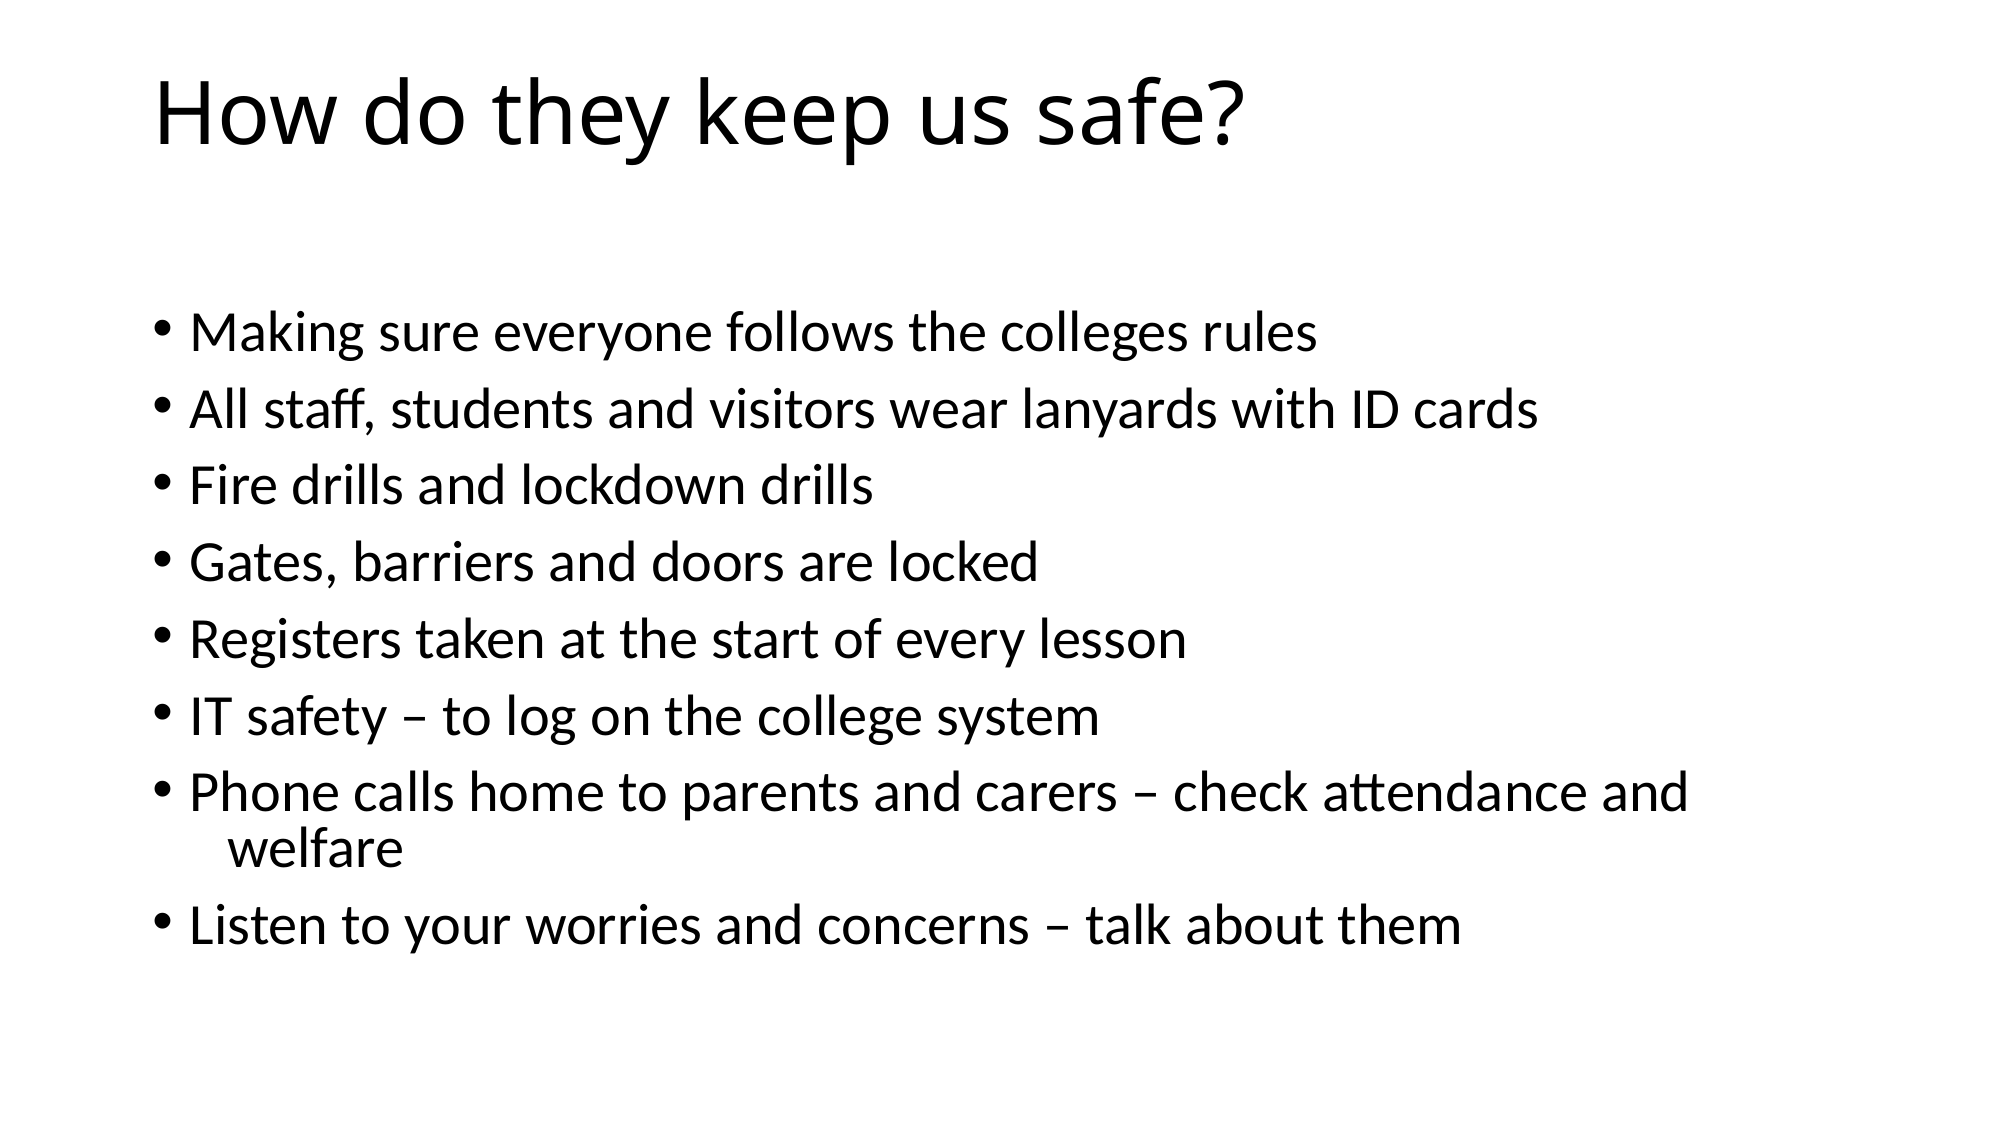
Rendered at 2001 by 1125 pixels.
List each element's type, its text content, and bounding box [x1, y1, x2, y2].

list Making sure everyone follows the colleges rules All staff, students and visitors wear lanyards with ID cards Fire drills and lockdown drills Gates, barriers and doors are locked Registers taken at the start of every lesson IT safety – to log on the college system Phone calls home to parents and carers – check attendance and welfare Listen to your worries and concerns – talk about them [137, 299, 1863, 1014]
title How do they keep us safe? [137, 59, 1863, 278]
